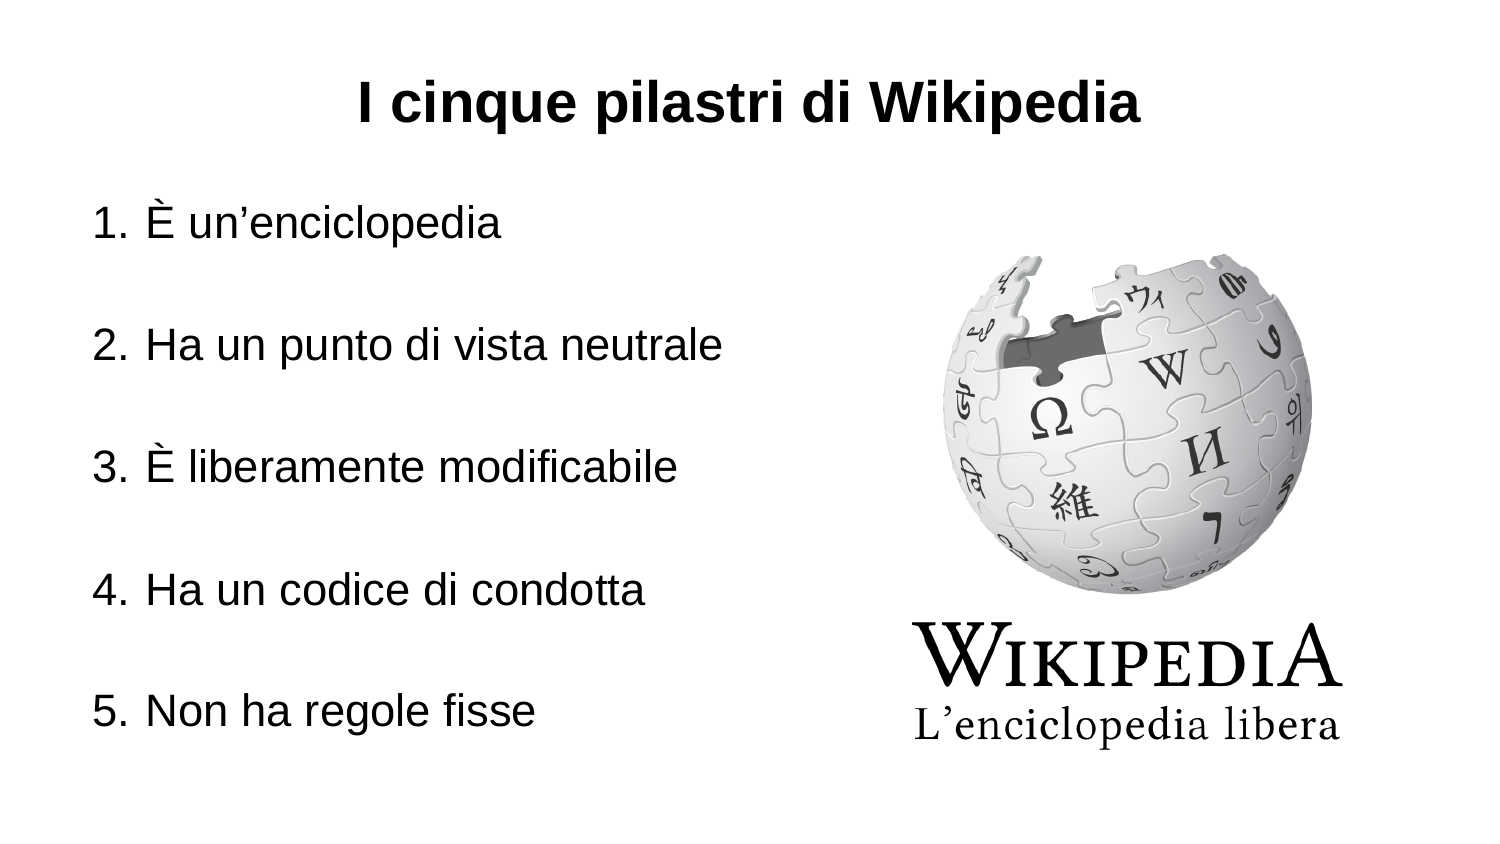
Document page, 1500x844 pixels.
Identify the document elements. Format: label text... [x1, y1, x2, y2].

picture [883, 197, 1371, 768]
list È un’enciclopedia Ha un punto di vista neutrale È liberamente modificabile Ha un codice di condotta Non ha regole fisse [75, 197, 875, 780]
title I cinque pilastri di Wikipedia [75, 33, 1425, 175]
